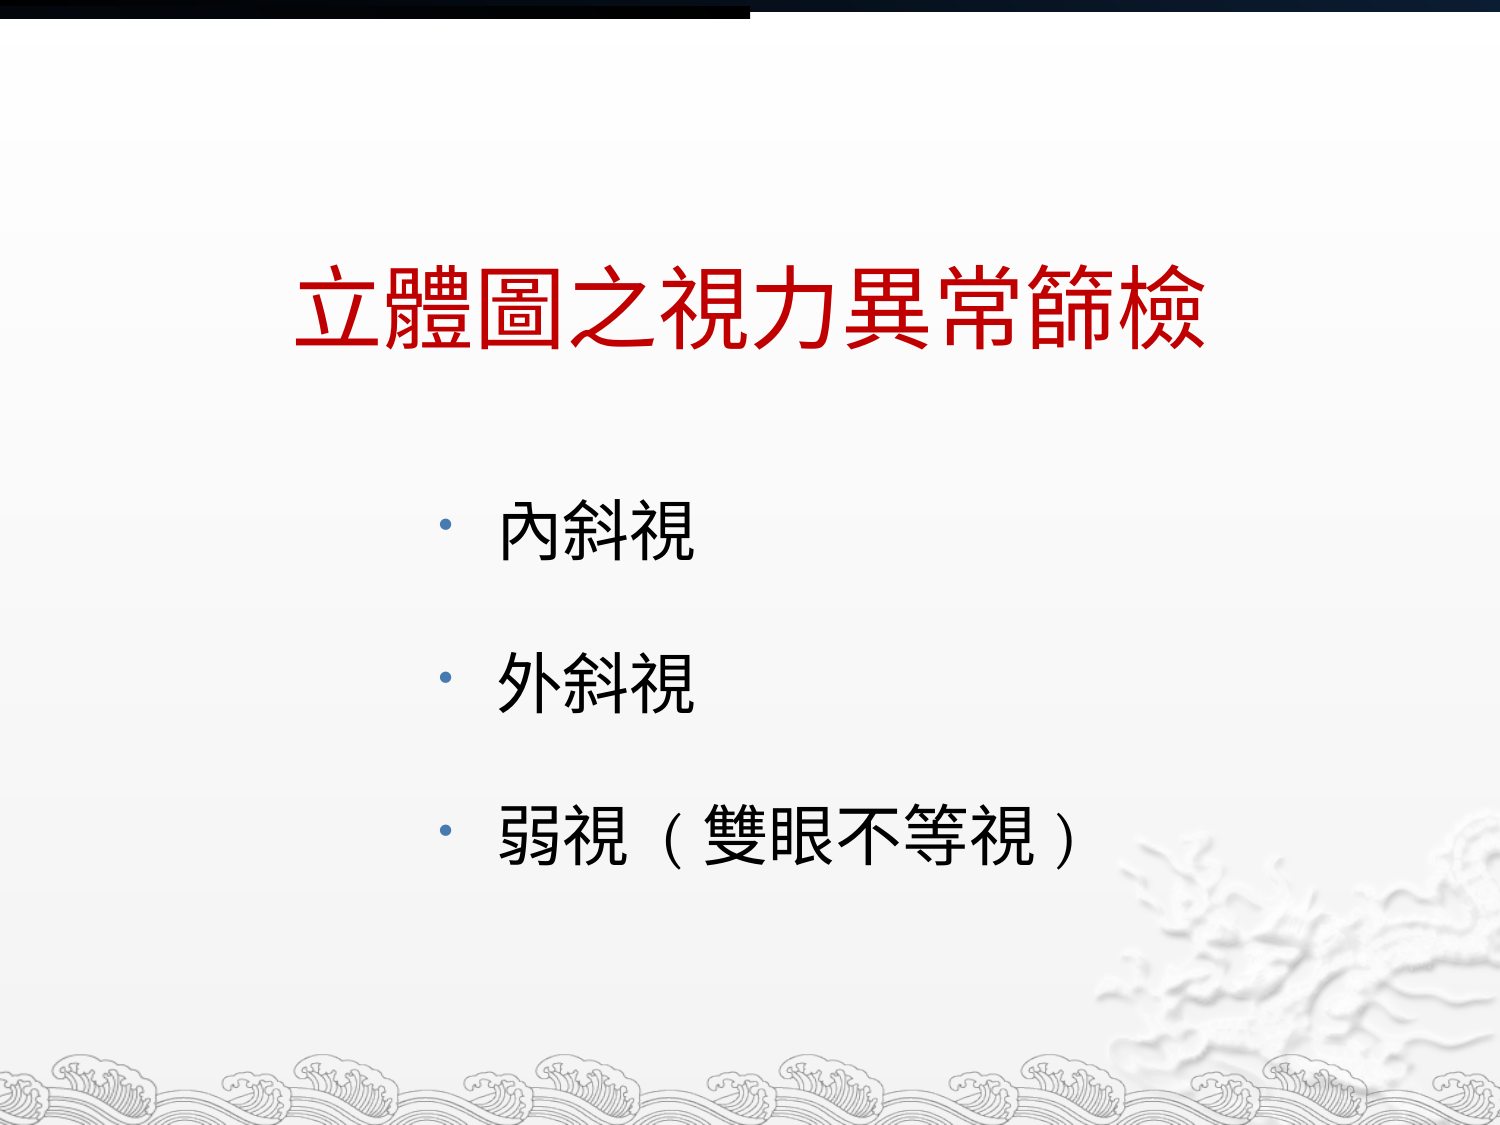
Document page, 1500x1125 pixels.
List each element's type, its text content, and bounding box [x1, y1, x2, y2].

title 立體圖之視力異常篩檢 [112, 212, 1388, 400]
list 內斜視 外斜視 弱視 (雙眼不等視) [425, 425, 1138, 926]
